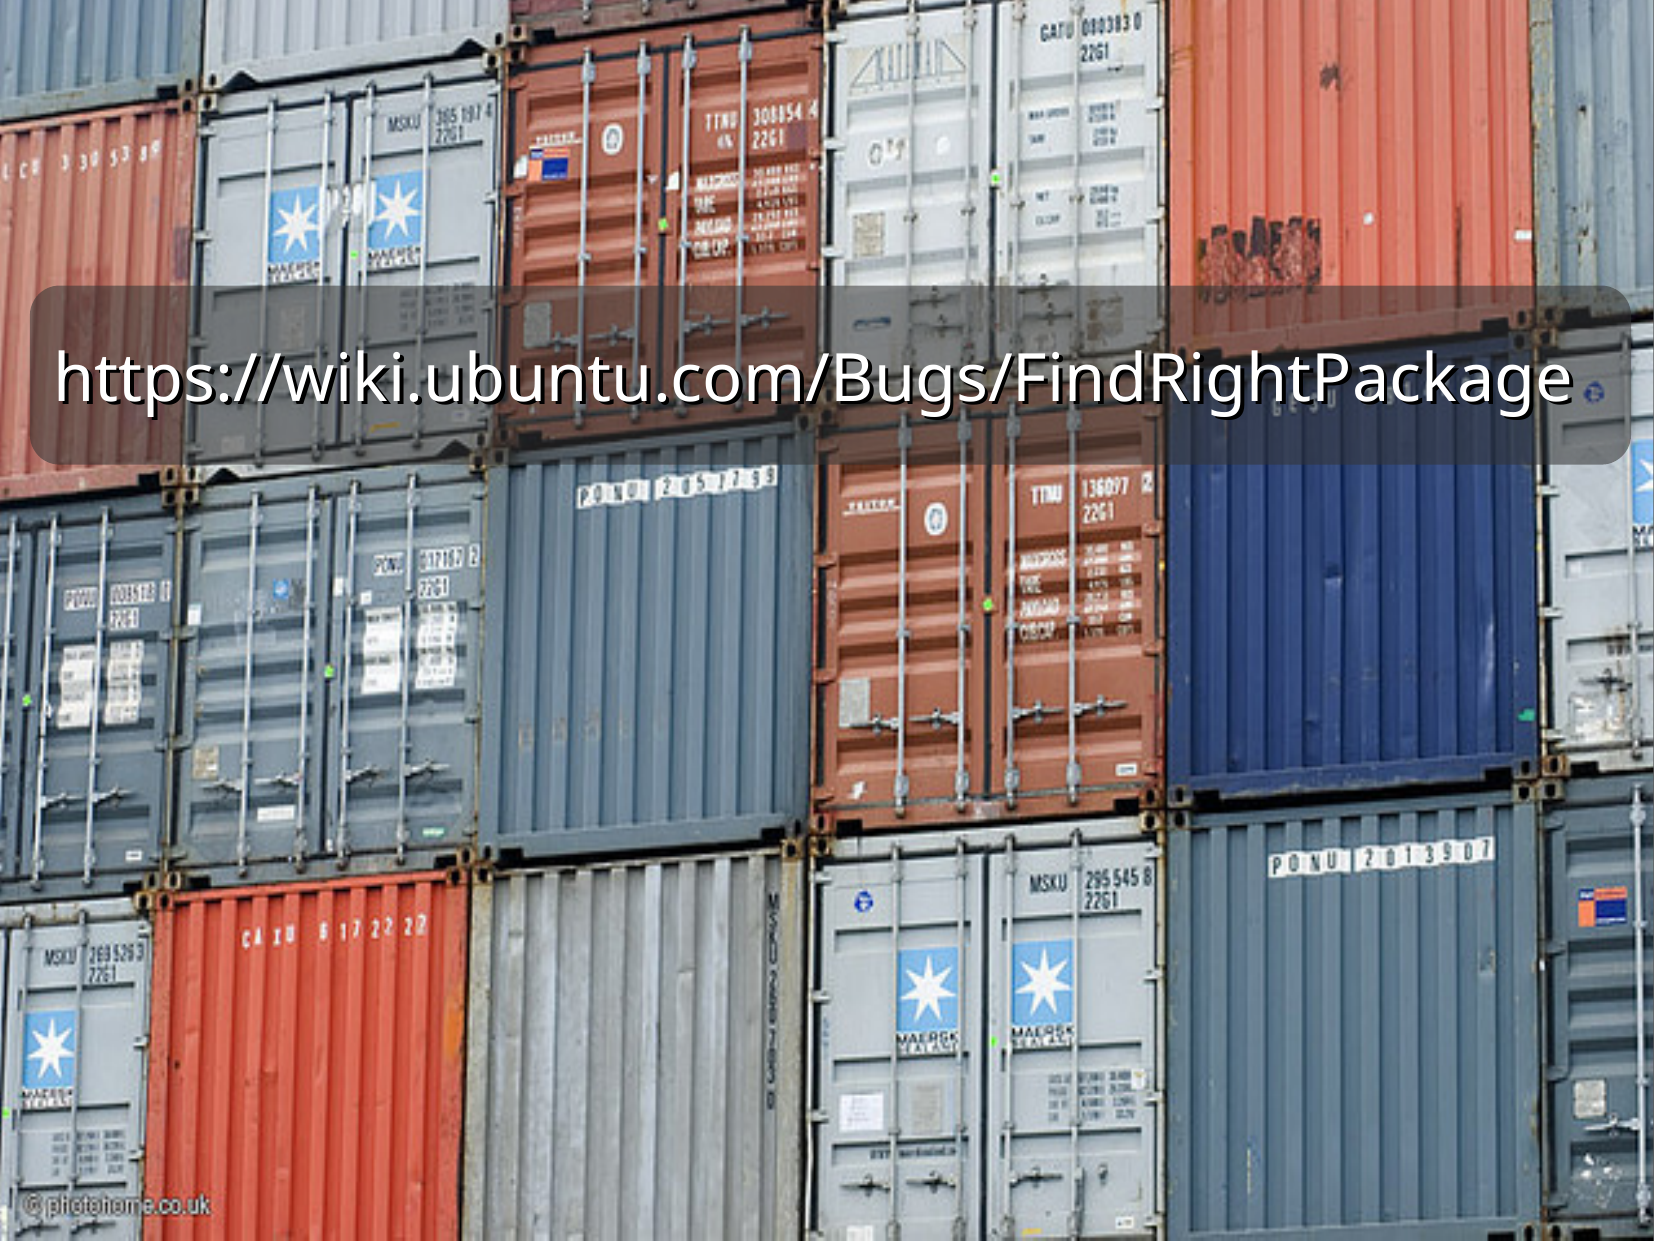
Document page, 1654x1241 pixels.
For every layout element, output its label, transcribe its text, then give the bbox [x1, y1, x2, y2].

text_box https://wiki.ubuntu.com/Bugs/FindRightPackage [29, 285, 1632, 465]
picture [0, 0, 1654, 1241]
